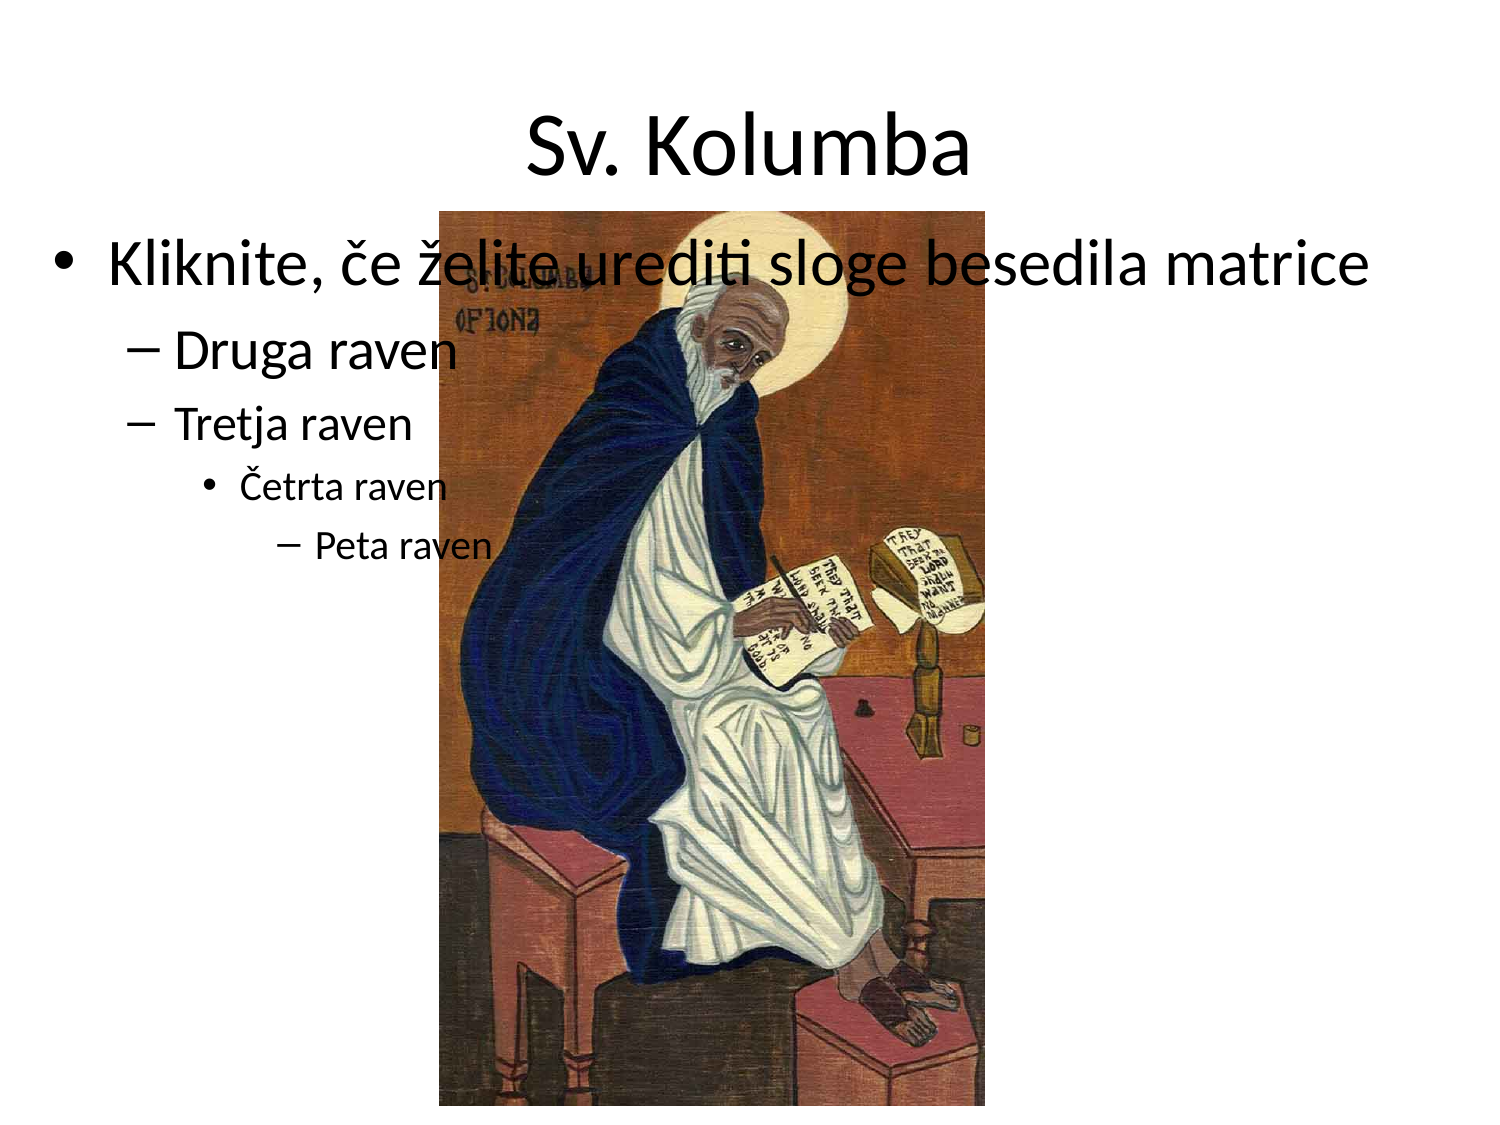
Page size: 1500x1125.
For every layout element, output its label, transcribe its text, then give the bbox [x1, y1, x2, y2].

picture [439, 211, 985, 1106]
title Sv. Kolumba [75, 45, 1425, 233]
